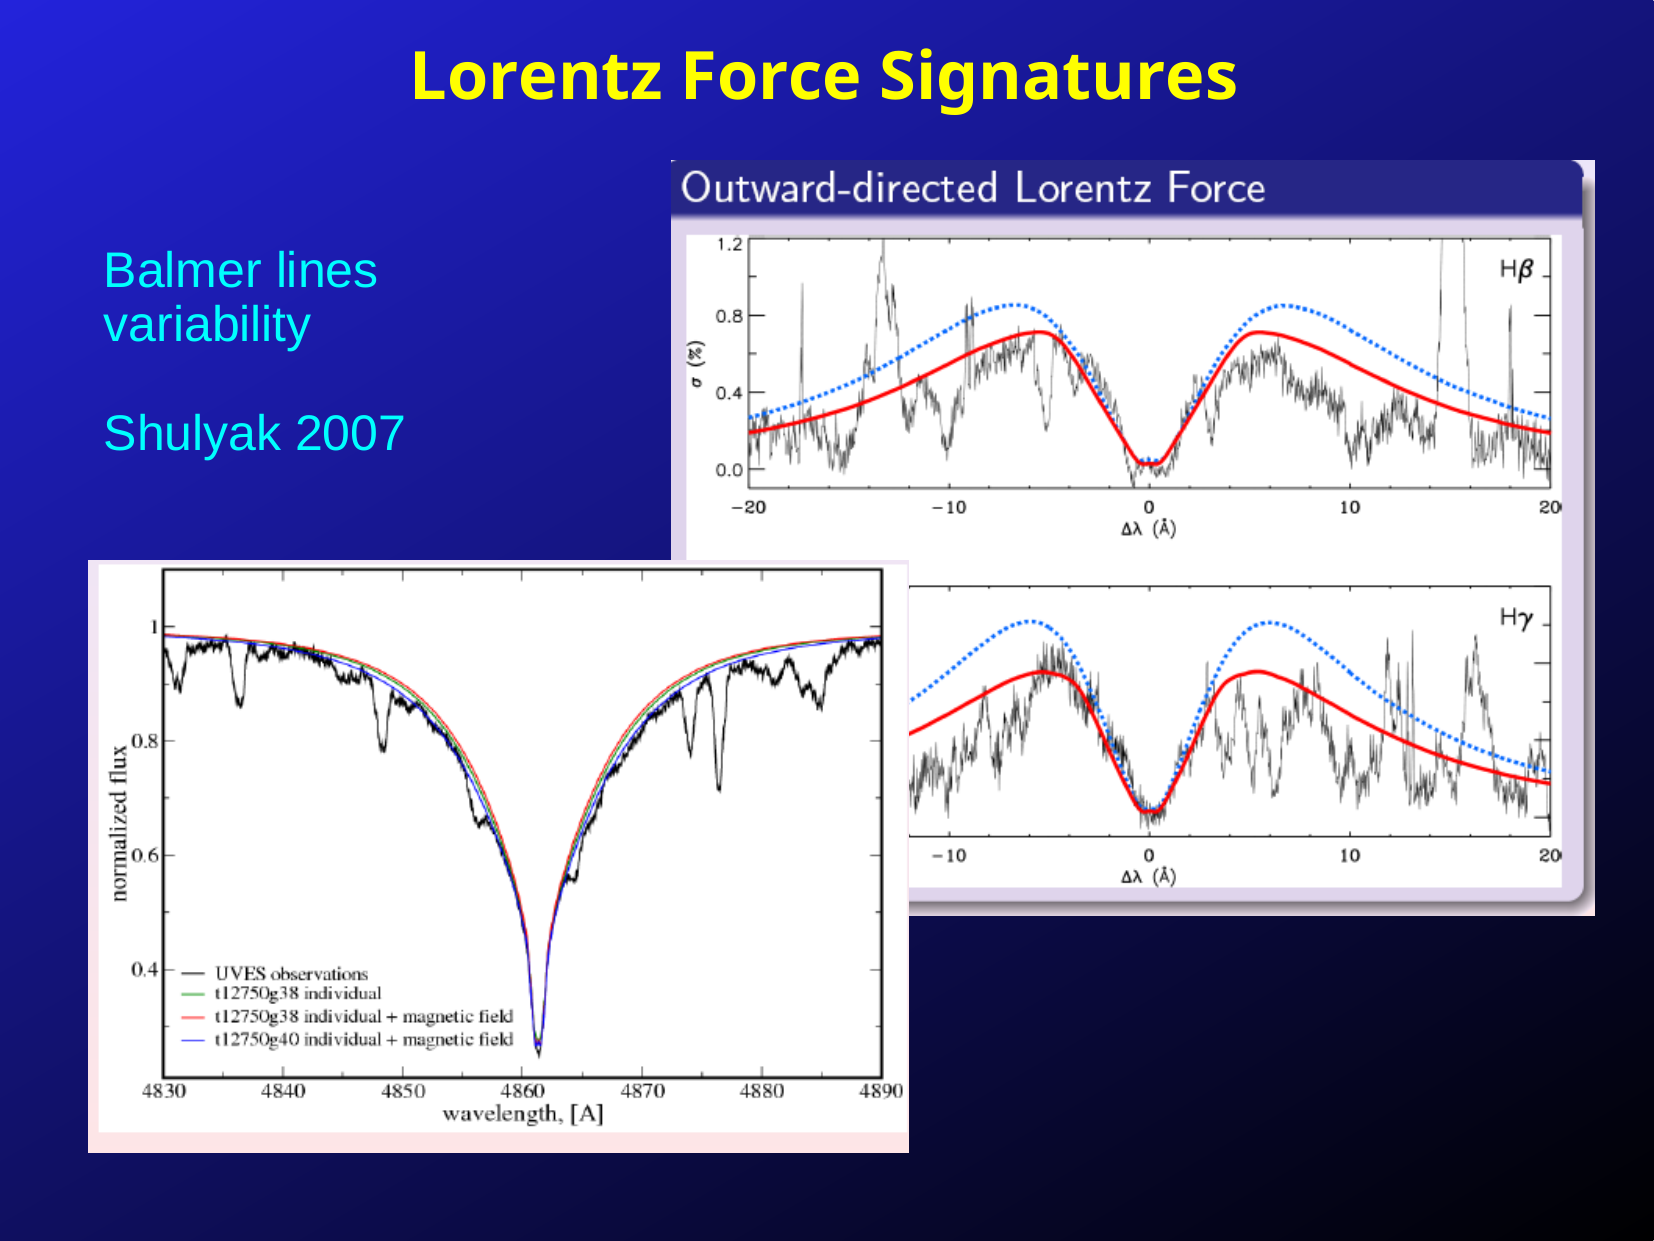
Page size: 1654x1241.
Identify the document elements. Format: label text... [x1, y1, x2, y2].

title Lorentz Force Signatures [88, 27, 1577, 119]
text_box Balmer lines variability Shulyak 2007 [89, 236, 532, 485]
picture [88, 160, 1595, 1153]
